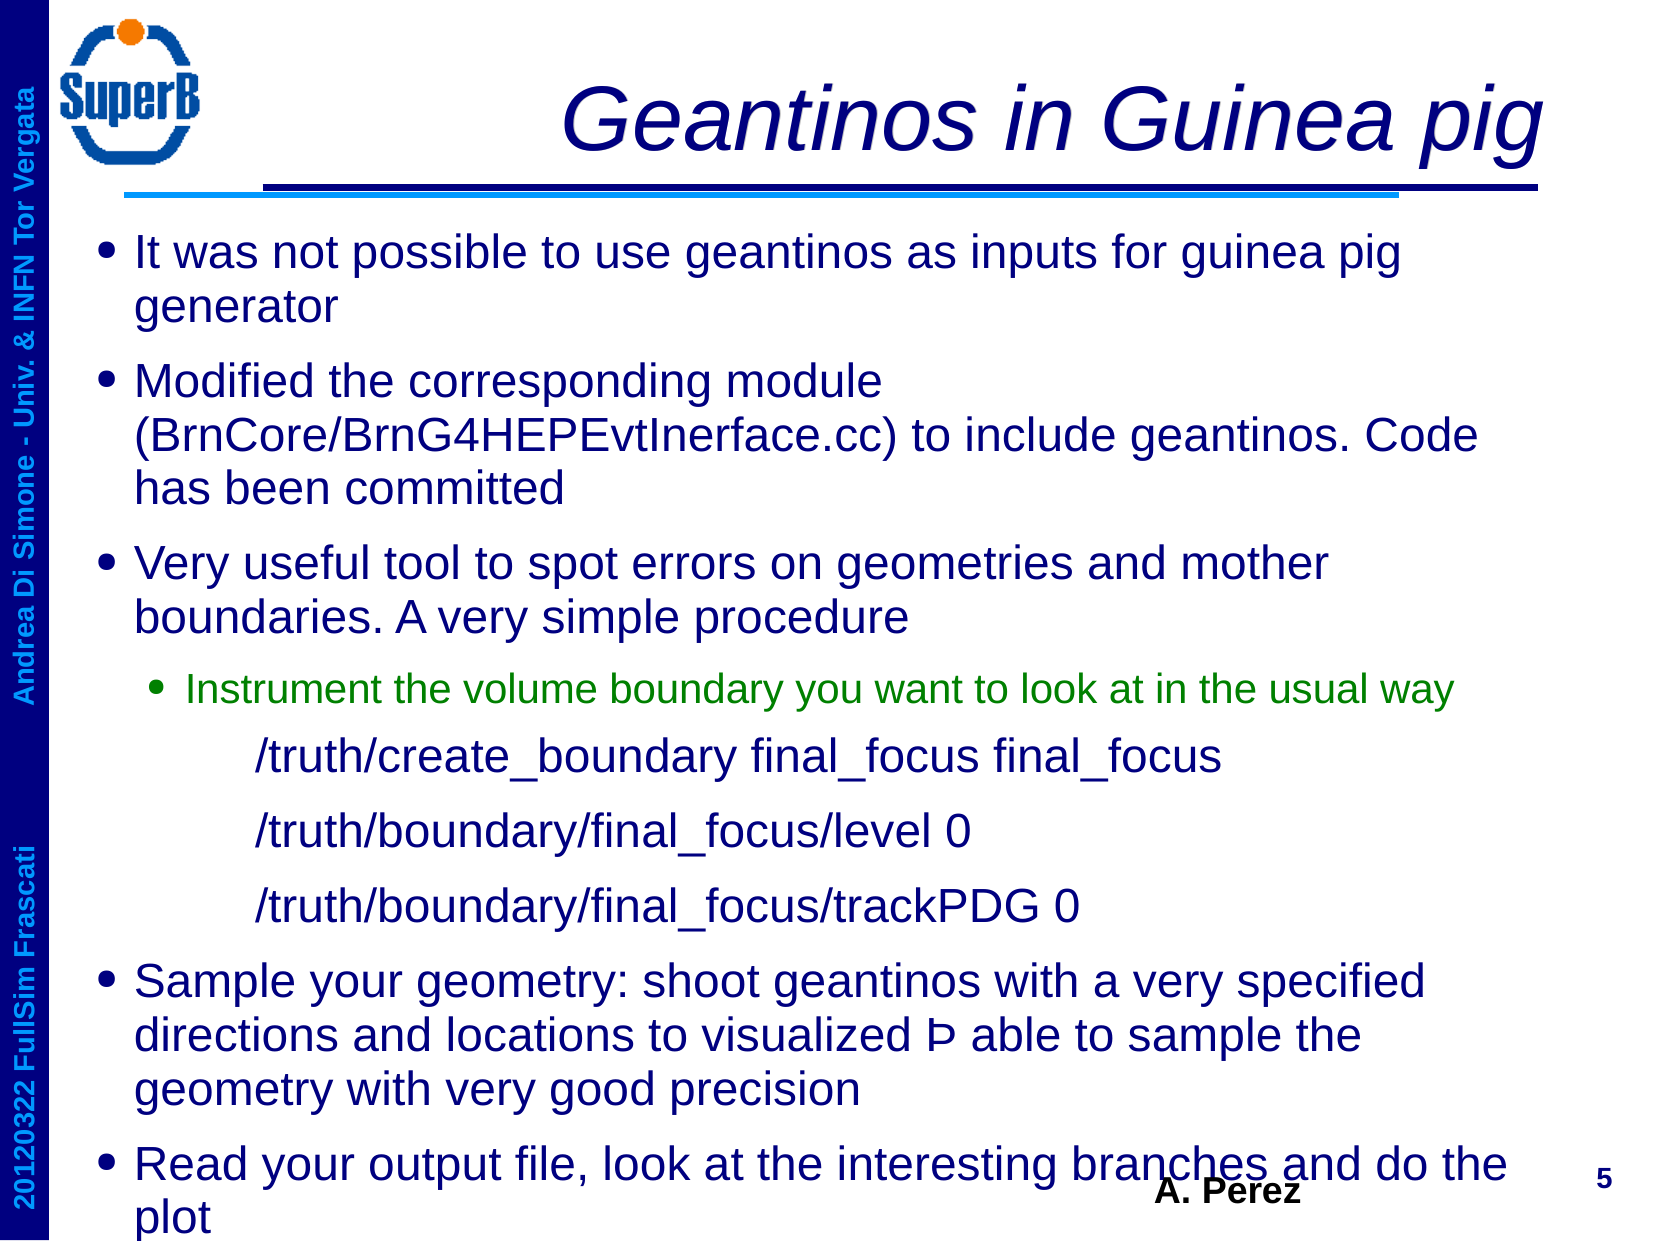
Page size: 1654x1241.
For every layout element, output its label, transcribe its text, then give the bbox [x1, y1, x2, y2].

title Geantinos in Guinea pig [82, 49, 1571, 188]
picture [51, 16, 208, 170]
list It was not possible to use geantinos as inputs for guinea pig generator Modified the corresponding module (BrnCore/BrnG4HEPEvtInerface.cc) to include geantinos. Code has been committed Very useful tool to spot errors on geometries and mother boundaries. A very simple procedure Instrument the volume boundary you want to look at in the usual way /truth/create_boundary final_focus final_focus /truth/boundary/final_focus/level 0 /truth/boundary/final_focus/trackPDG 0 Sample your geometry: shoot geantinos with a very specified directions and locations to visualized Þ able to sample the geometry with very good precision Read your output file, look at the interesting branches and do the plot Note: same functionality already implemented using single particles generator. This adds the same to Guinea Pig [82, 225, 1571, 1241]
text_box A. Perez [1139, 1162, 1316, 1220]
